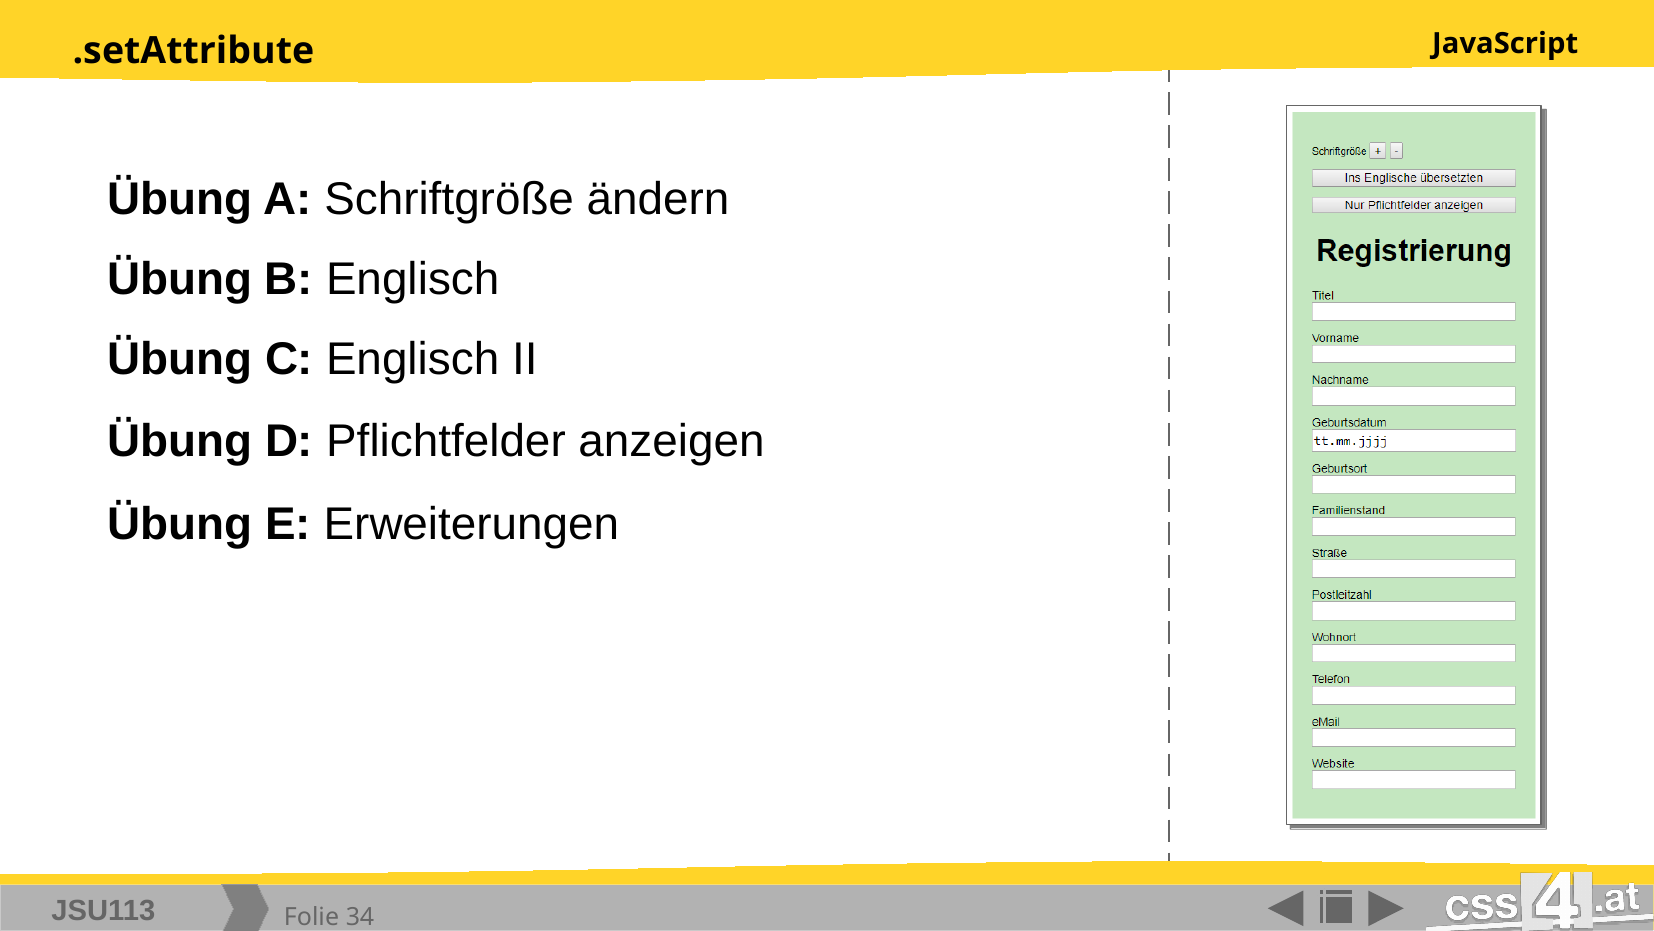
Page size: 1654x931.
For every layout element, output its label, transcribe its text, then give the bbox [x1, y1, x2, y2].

text_box [0, 0, 1654, 83]
picture [1287, 106, 1541, 824]
text_box JavaScript [1417, 15, 1607, 60]
text_box Übung C: Englisch II [92, 325, 620, 392]
text_box [0, 861, 1654, 931]
picture [1426, 872, 1654, 931]
text_box JSU113 [36, 886, 209, 931]
text_box Übung D: Pflichtfelder anzeigen [92, 407, 793, 475]
text_box Übung E: Erweiterungen [92, 490, 635, 557]
text_box .setAttribute [57, 16, 416, 69]
text_box Folie <Foliennummer> [269, 891, 542, 931]
text_box Übung A: Schriftgröße ändern [92, 165, 758, 232]
text_box Übung B: Englisch [92, 245, 607, 312]
